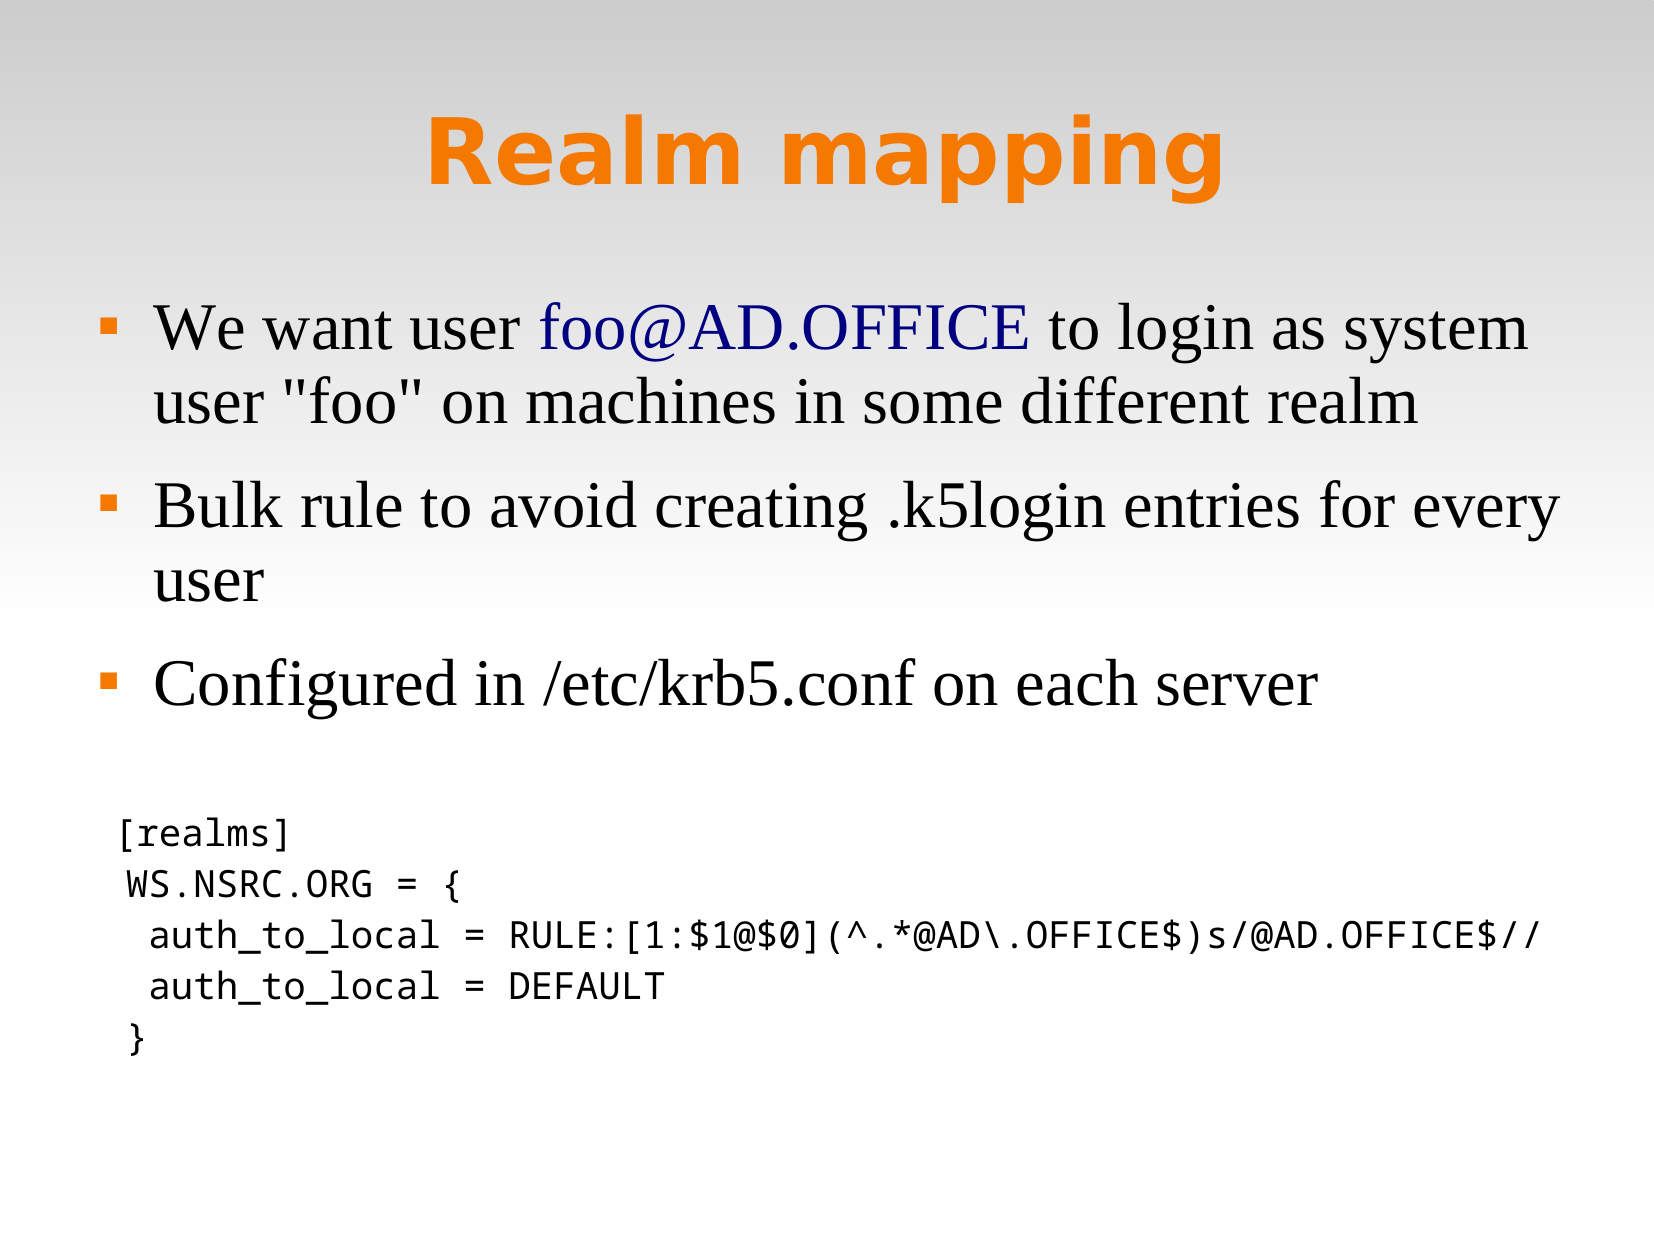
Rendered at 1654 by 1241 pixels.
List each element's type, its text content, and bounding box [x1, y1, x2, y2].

list We want user foo@AD.OFFICE to login as system user "foo" on machines in some different realm Bulk rule to avoid creating .k5login entries for every user Configured in /etc/krb5.conf on each server [82, 290, 1571, 1094]
text_box [realms] WS.NSRC.ORG = { auth_to_local = RULE:[1:$1@$0](^.*@AD\.OFFICE$)s/@AD.OFFICE$// auth_to_local = DEFAULT } [88, 798, 1565, 1093]
title Realm mapping [82, 49, 1571, 257]
